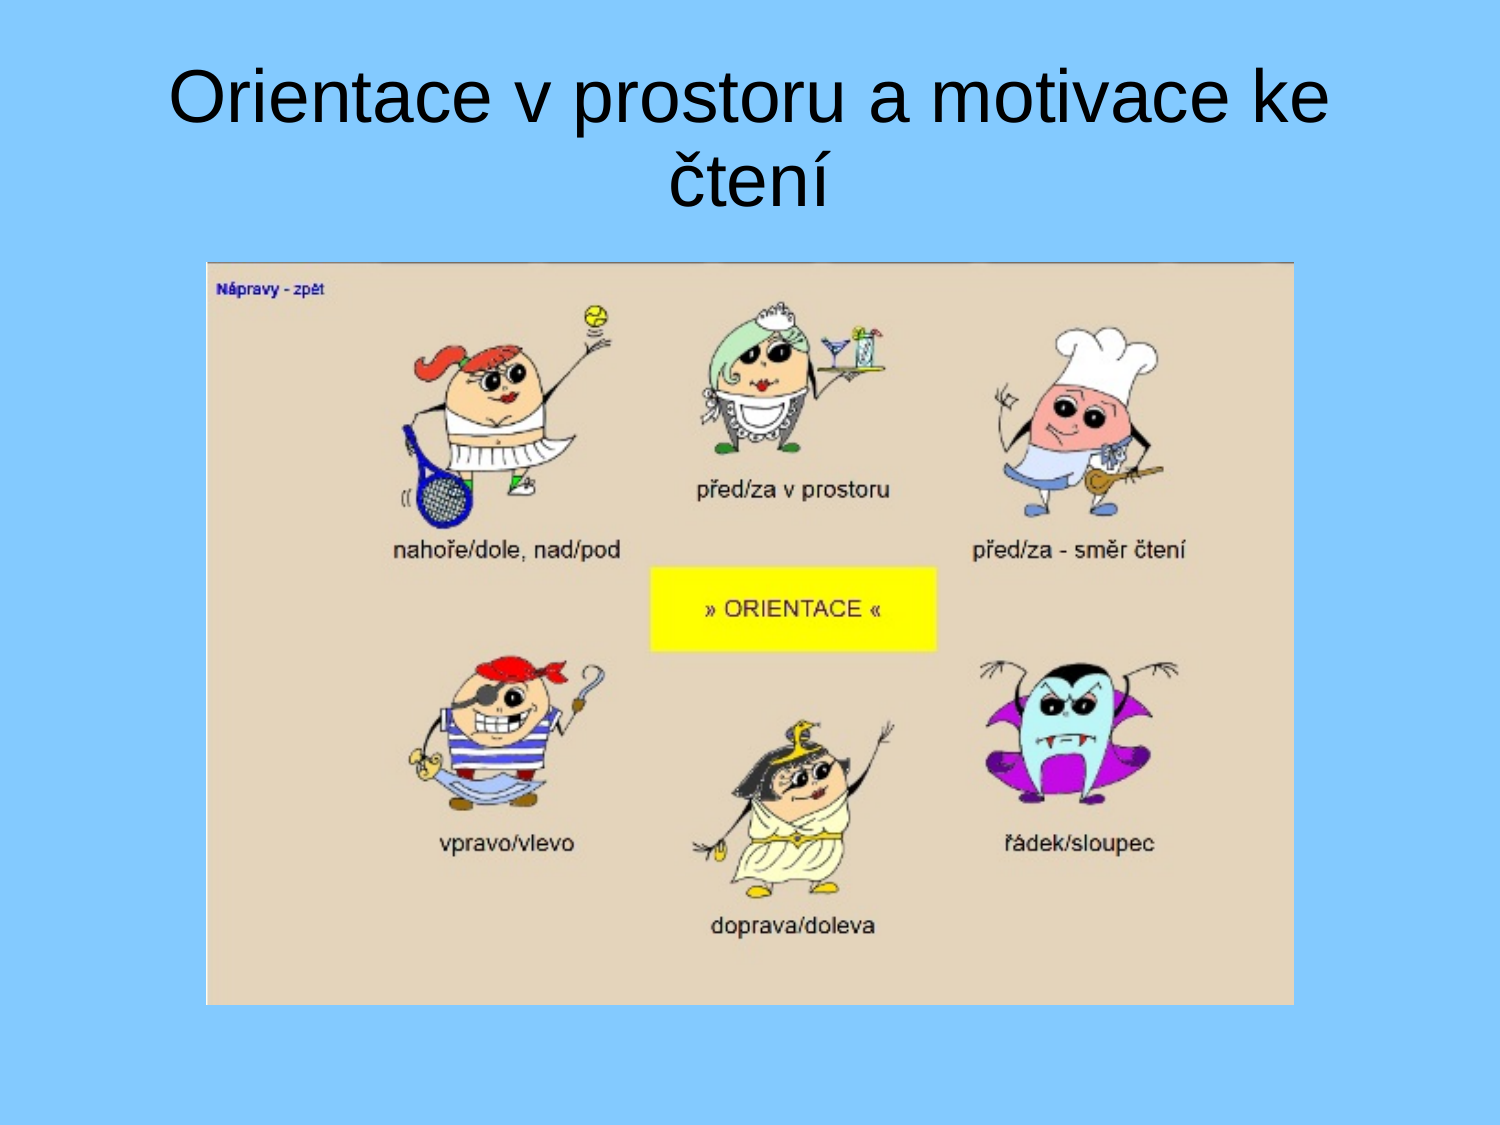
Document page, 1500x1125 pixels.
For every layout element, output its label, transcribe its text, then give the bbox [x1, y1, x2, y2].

picture [206, 262, 1294, 1005]
title Orientace v prostoru a motivace ke čtení [75, 21, 1426, 257]
